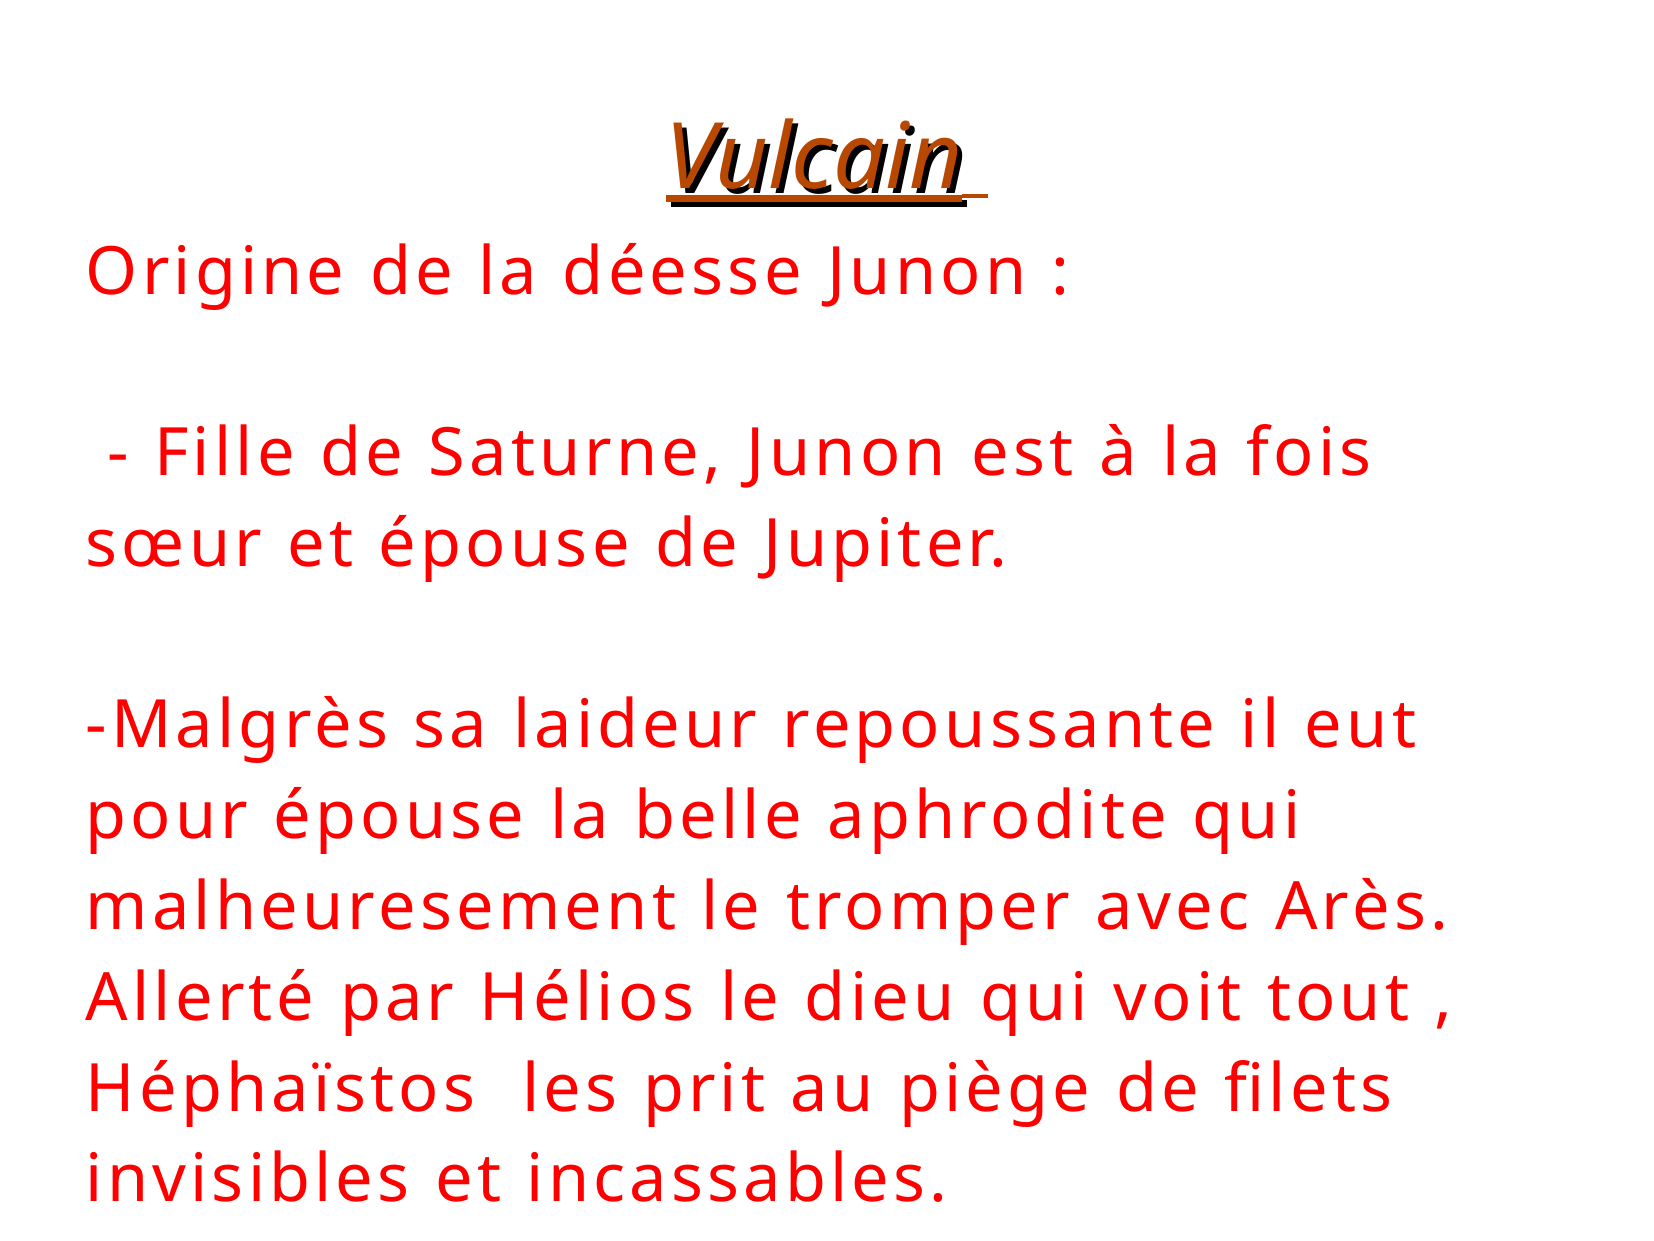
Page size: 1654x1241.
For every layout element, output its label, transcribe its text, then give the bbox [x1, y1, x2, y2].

title Vulcain [82, 49, 1571, 257]
text_box Origine de la déesse Junon : - Fille de Saturne, Junon est à la fois sœur et épouse de Jupiter. -Malgrès sa laideur repoussante il eut pour épouse la belle aphrodite qui malheuresement le tromper avec Arès. Allerté par Hélios le dieu qui voit tout , Héphaïstos les prit au piège de filets invisibles et incassables. [70, 215, 1524, 1241]
